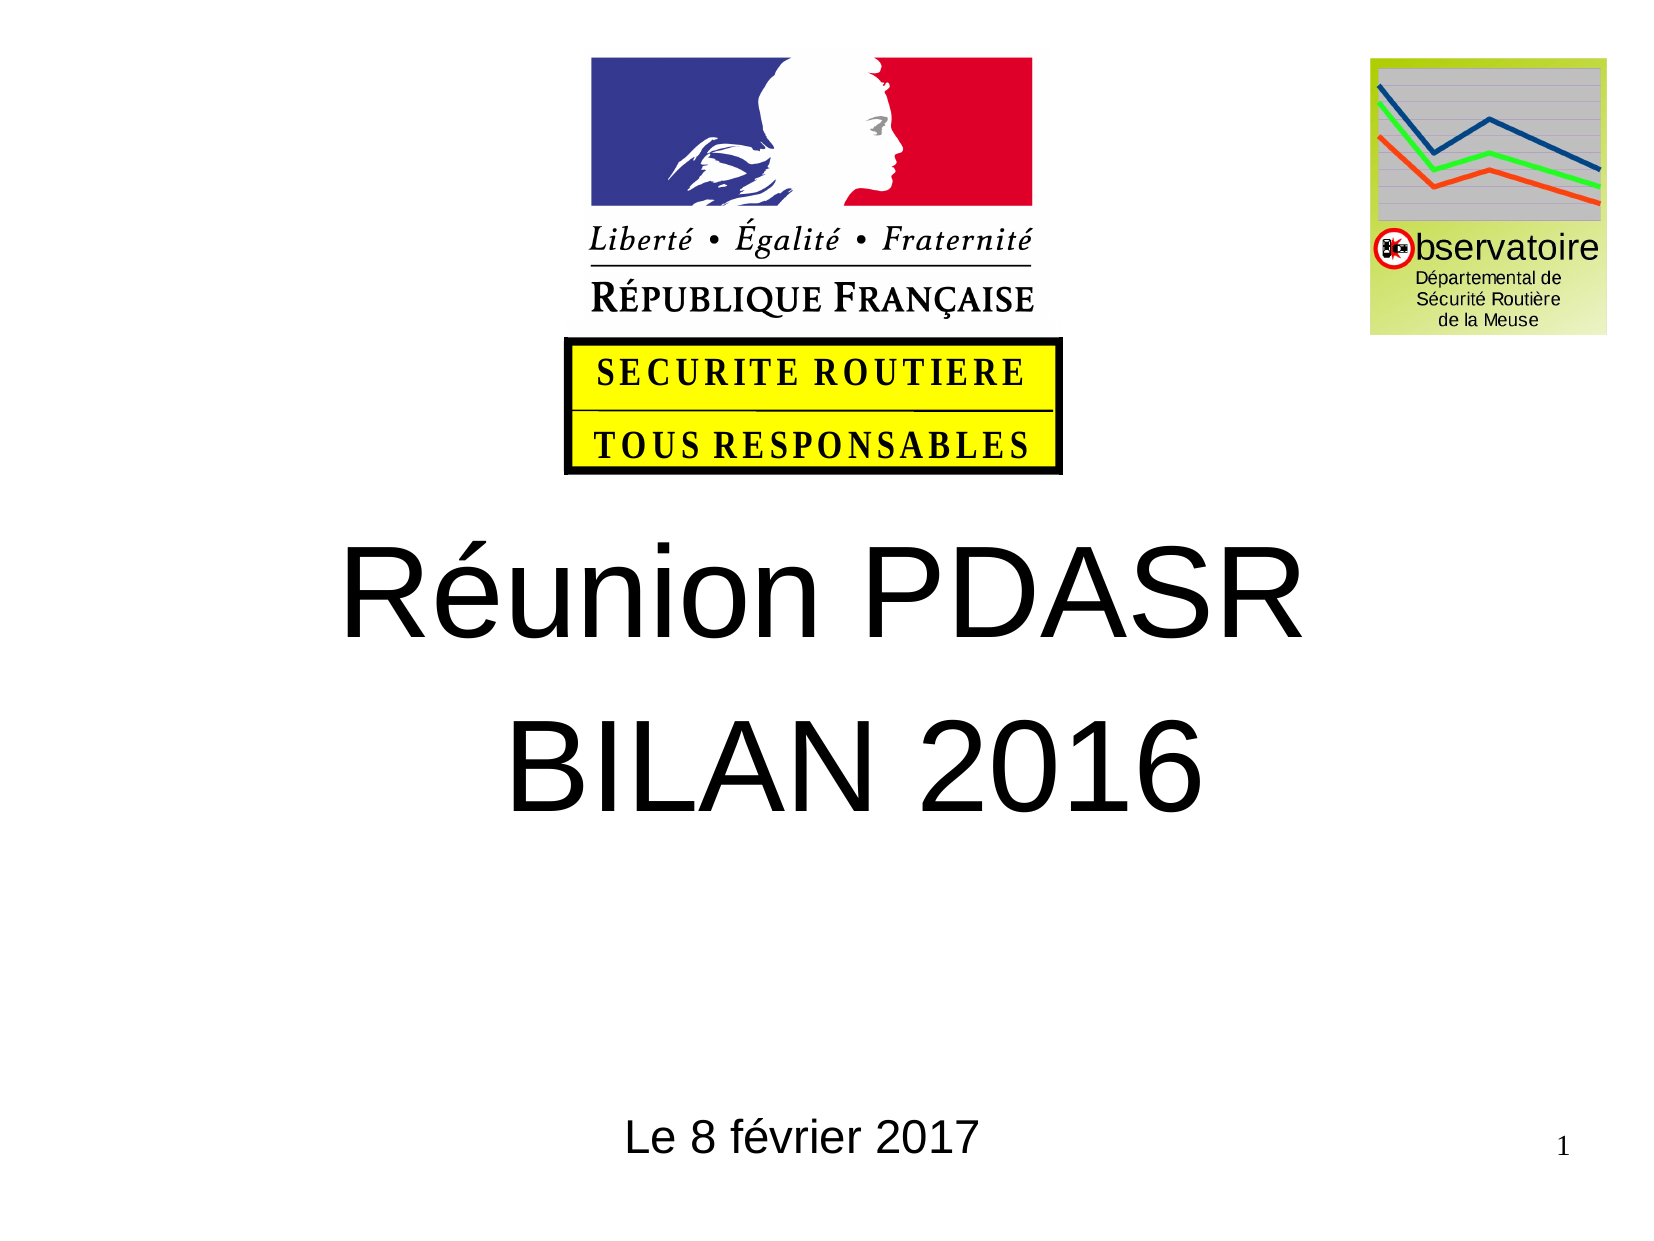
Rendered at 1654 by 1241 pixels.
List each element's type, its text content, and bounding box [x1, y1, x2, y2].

picture [1370, 58, 1607, 335]
picture [563, 47, 1063, 483]
list Réunion PDASR BILAN 2016 Le 8 février 2017 [59, 519, 1548, 1170]
